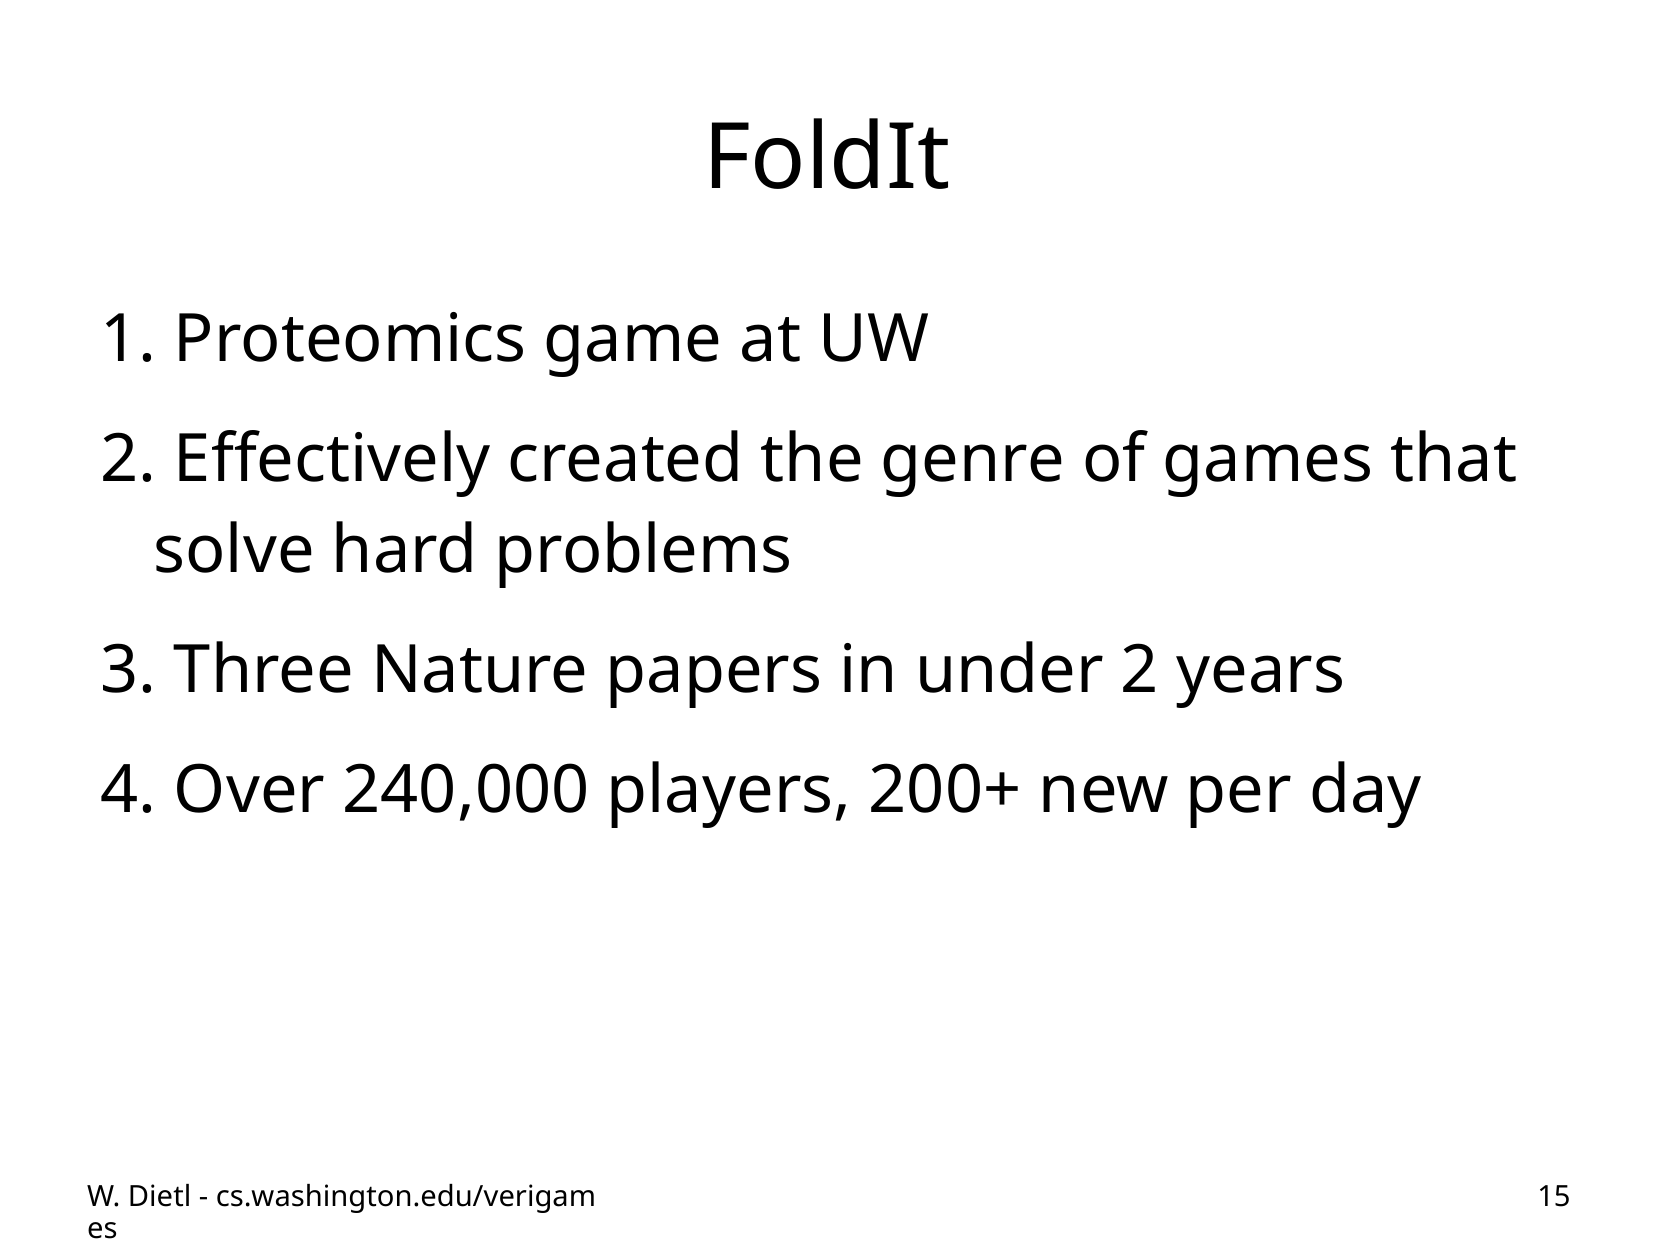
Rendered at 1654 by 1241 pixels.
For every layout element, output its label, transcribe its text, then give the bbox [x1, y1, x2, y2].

title FoldIt [82, 49, 1571, 257]
list Proteomics game at UW Effectively created the genre of games that solve hard problems Three Nature papers in under 2 years Over 240,000 players, 200+ new per day [82, 290, 1571, 1109]
